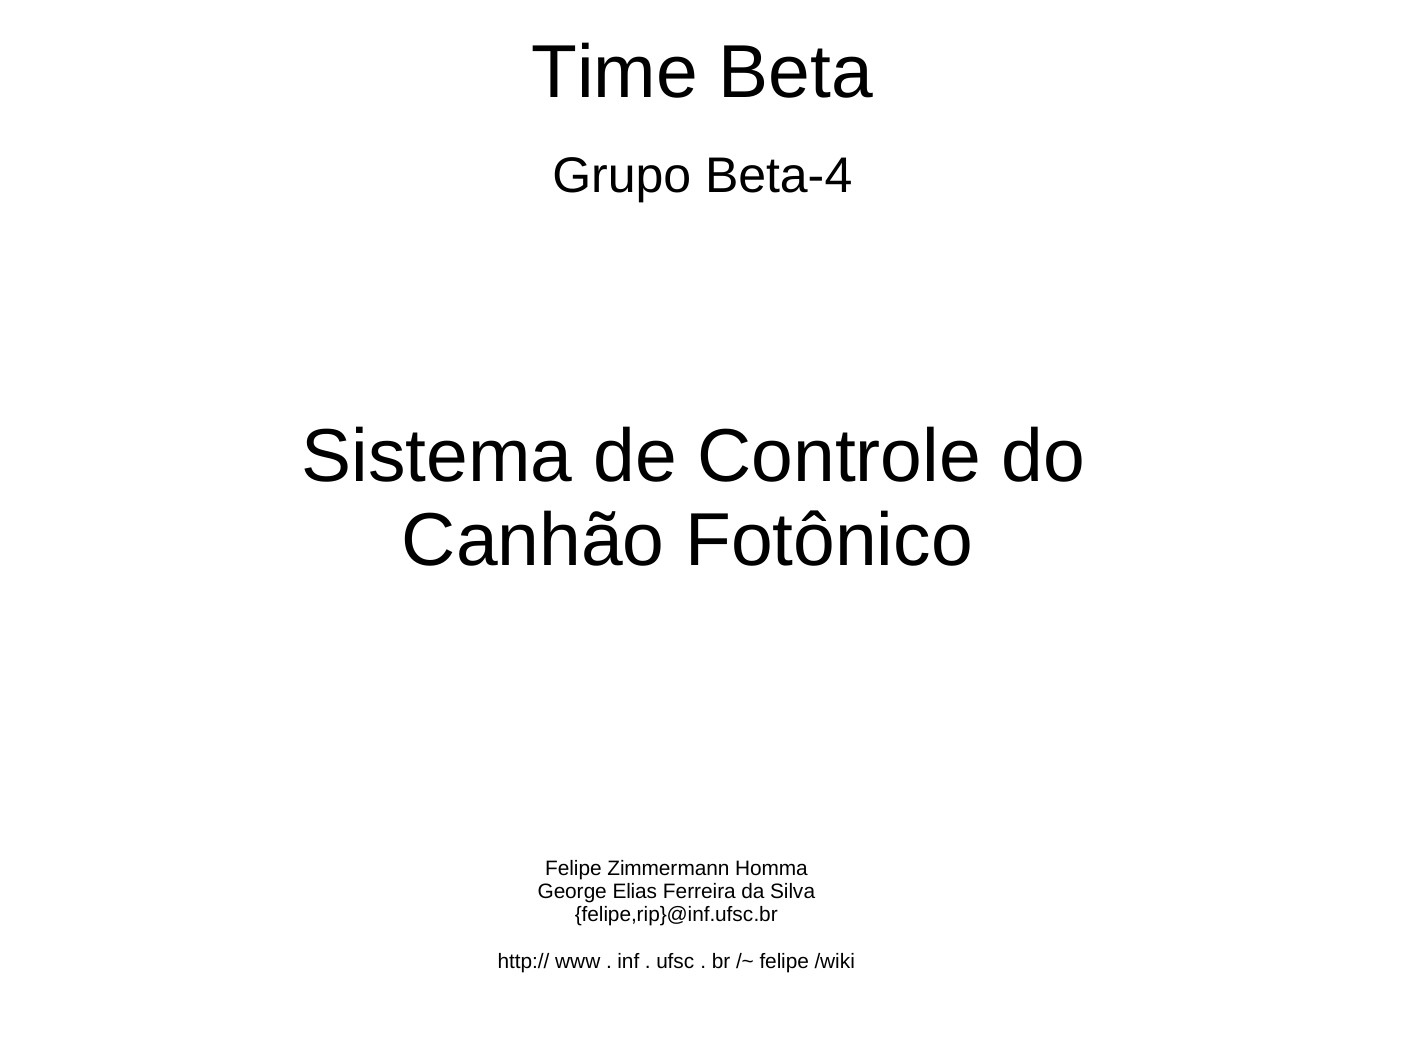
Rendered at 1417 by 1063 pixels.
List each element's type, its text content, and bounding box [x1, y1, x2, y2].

text_box Grupo Beta-4 [59, 147, 1359, 224]
text_box Time Beta [59, 29, 1359, 143]
text_box Sistema de Controle do Canhão Fotônico [236, 413, 1152, 640]
text_box Felipe Zimmermann Homma George Elias Ferreira da Silva {felipe,rip}@inf.ufsc.br http:// www . inf . ufsc . br /~ felipe /wiki [265, 856, 1093, 1014]
